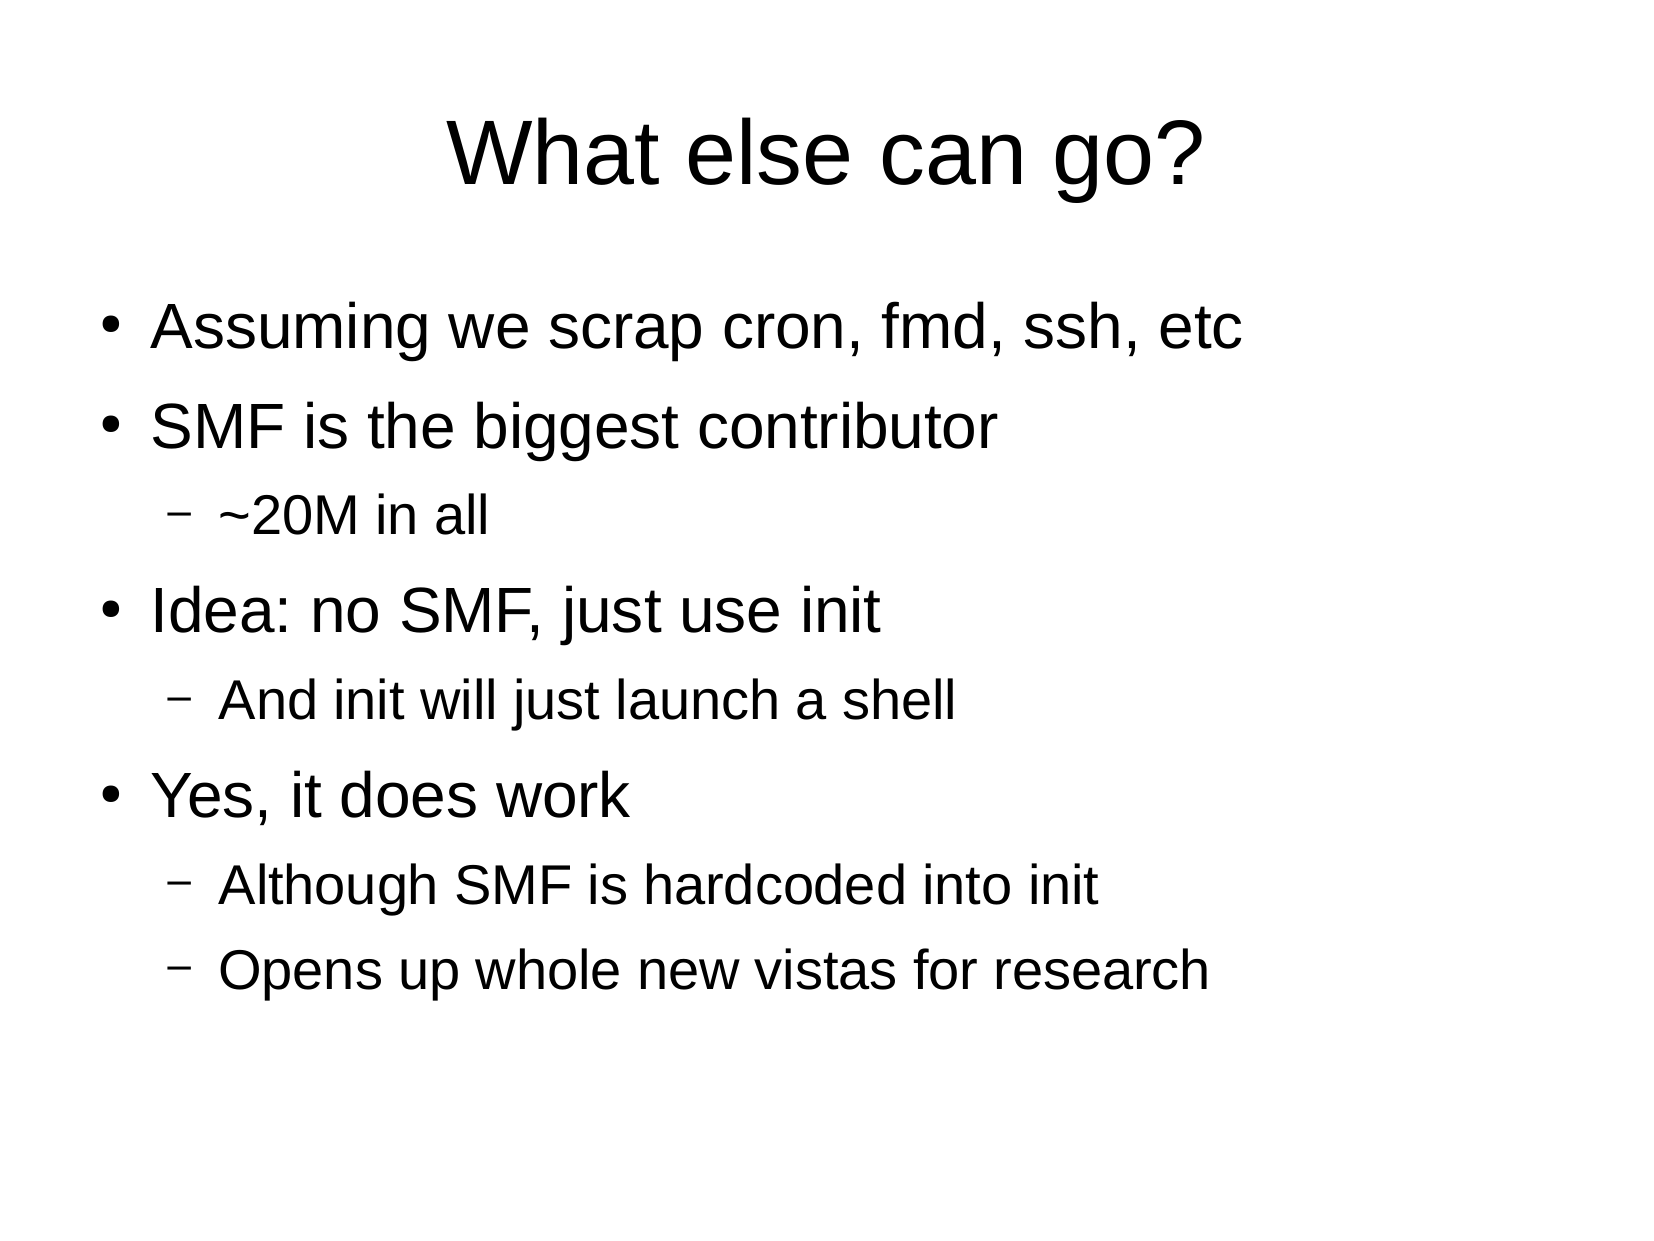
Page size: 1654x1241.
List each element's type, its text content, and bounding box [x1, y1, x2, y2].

title What else can go? [82, 49, 1571, 257]
list Assuming we scrap cron, fmd, ssh, etc SMF is the biggest contributor ~20M in all Idea: no SMF, just use init And init will just launch a shell Yes, it does work Although SMF is hardcoded into init Opens up whole new vistas for research [82, 290, 1571, 1010]
